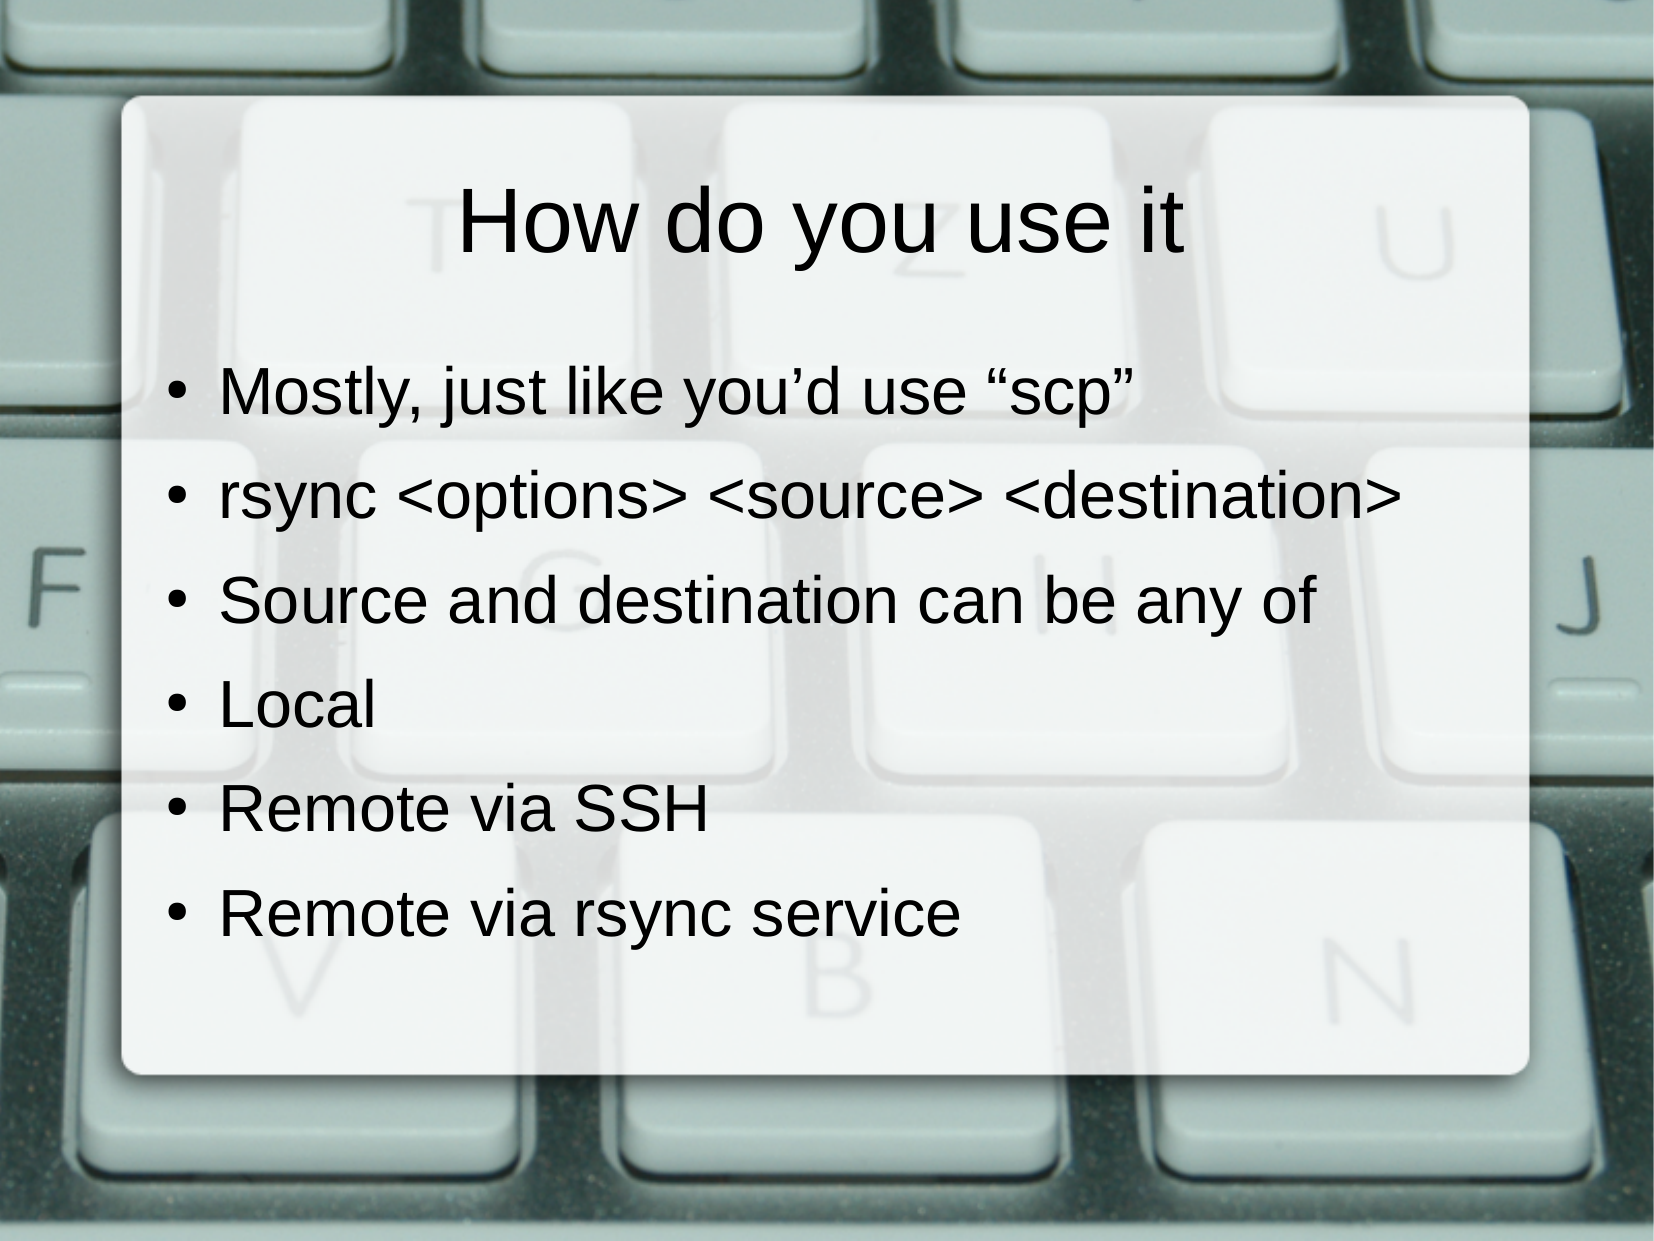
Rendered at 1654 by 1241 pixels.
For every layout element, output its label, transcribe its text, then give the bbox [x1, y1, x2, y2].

list Mostly, just like you’d use “scp” rsync <options> <source> <destination> Source and destination can be any of Local Remote via SSH Remote via rsync service [147, 354, 1506, 1049]
picture [0, 0, 1654, 1241]
title How do you use it [135, 125, 1506, 318]
